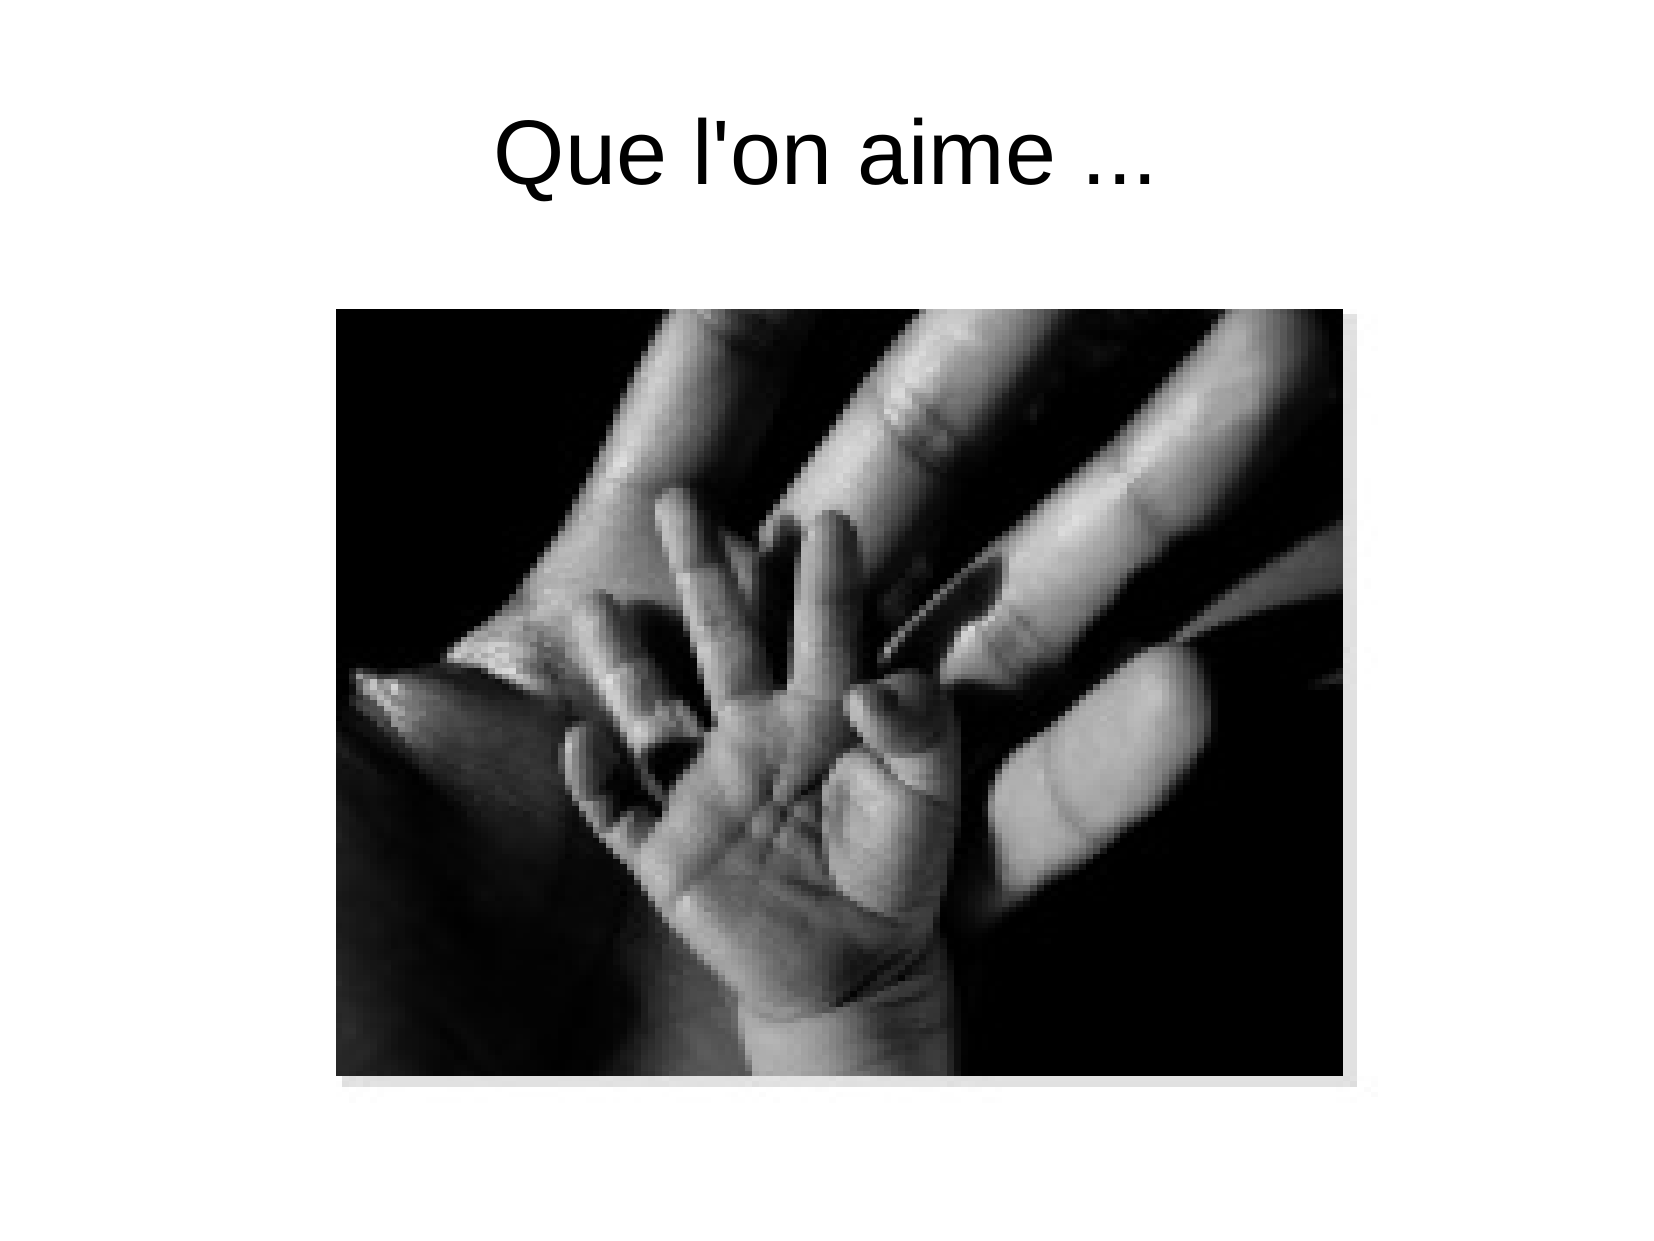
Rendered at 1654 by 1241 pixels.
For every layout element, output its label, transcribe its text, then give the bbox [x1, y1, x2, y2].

picture [336, 309, 1378, 1103]
title Que l'on aime ... [82, 49, 1571, 257]
